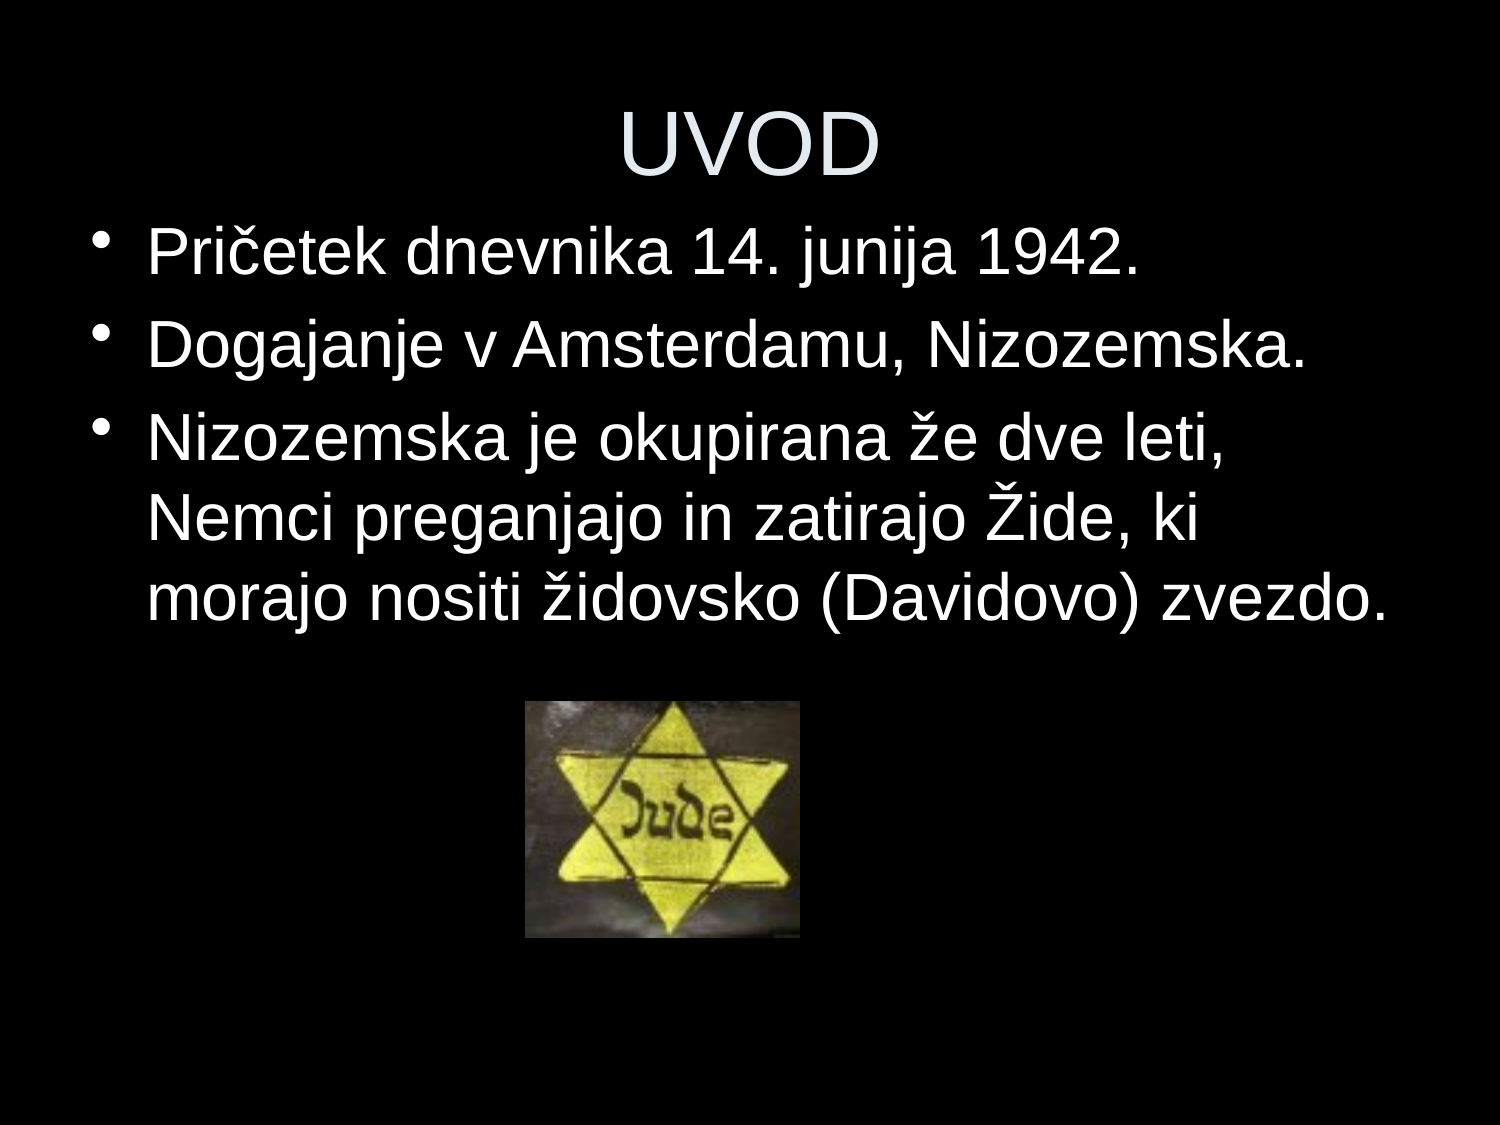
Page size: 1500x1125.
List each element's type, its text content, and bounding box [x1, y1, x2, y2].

title UVOD [75, 45, 1425, 200]
list Pričetek dnevnika 14. junija 1942. Dogajanje v Amsterdamu, Nizozemska. Nizozemska je okupirana že dve leti, Nemci preganjajo in zatirajo Žide, ki morajo nositi židovsko (Davidovo) zvezdo. [75, 200, 1425, 863]
picture [525, 701, 800, 938]
